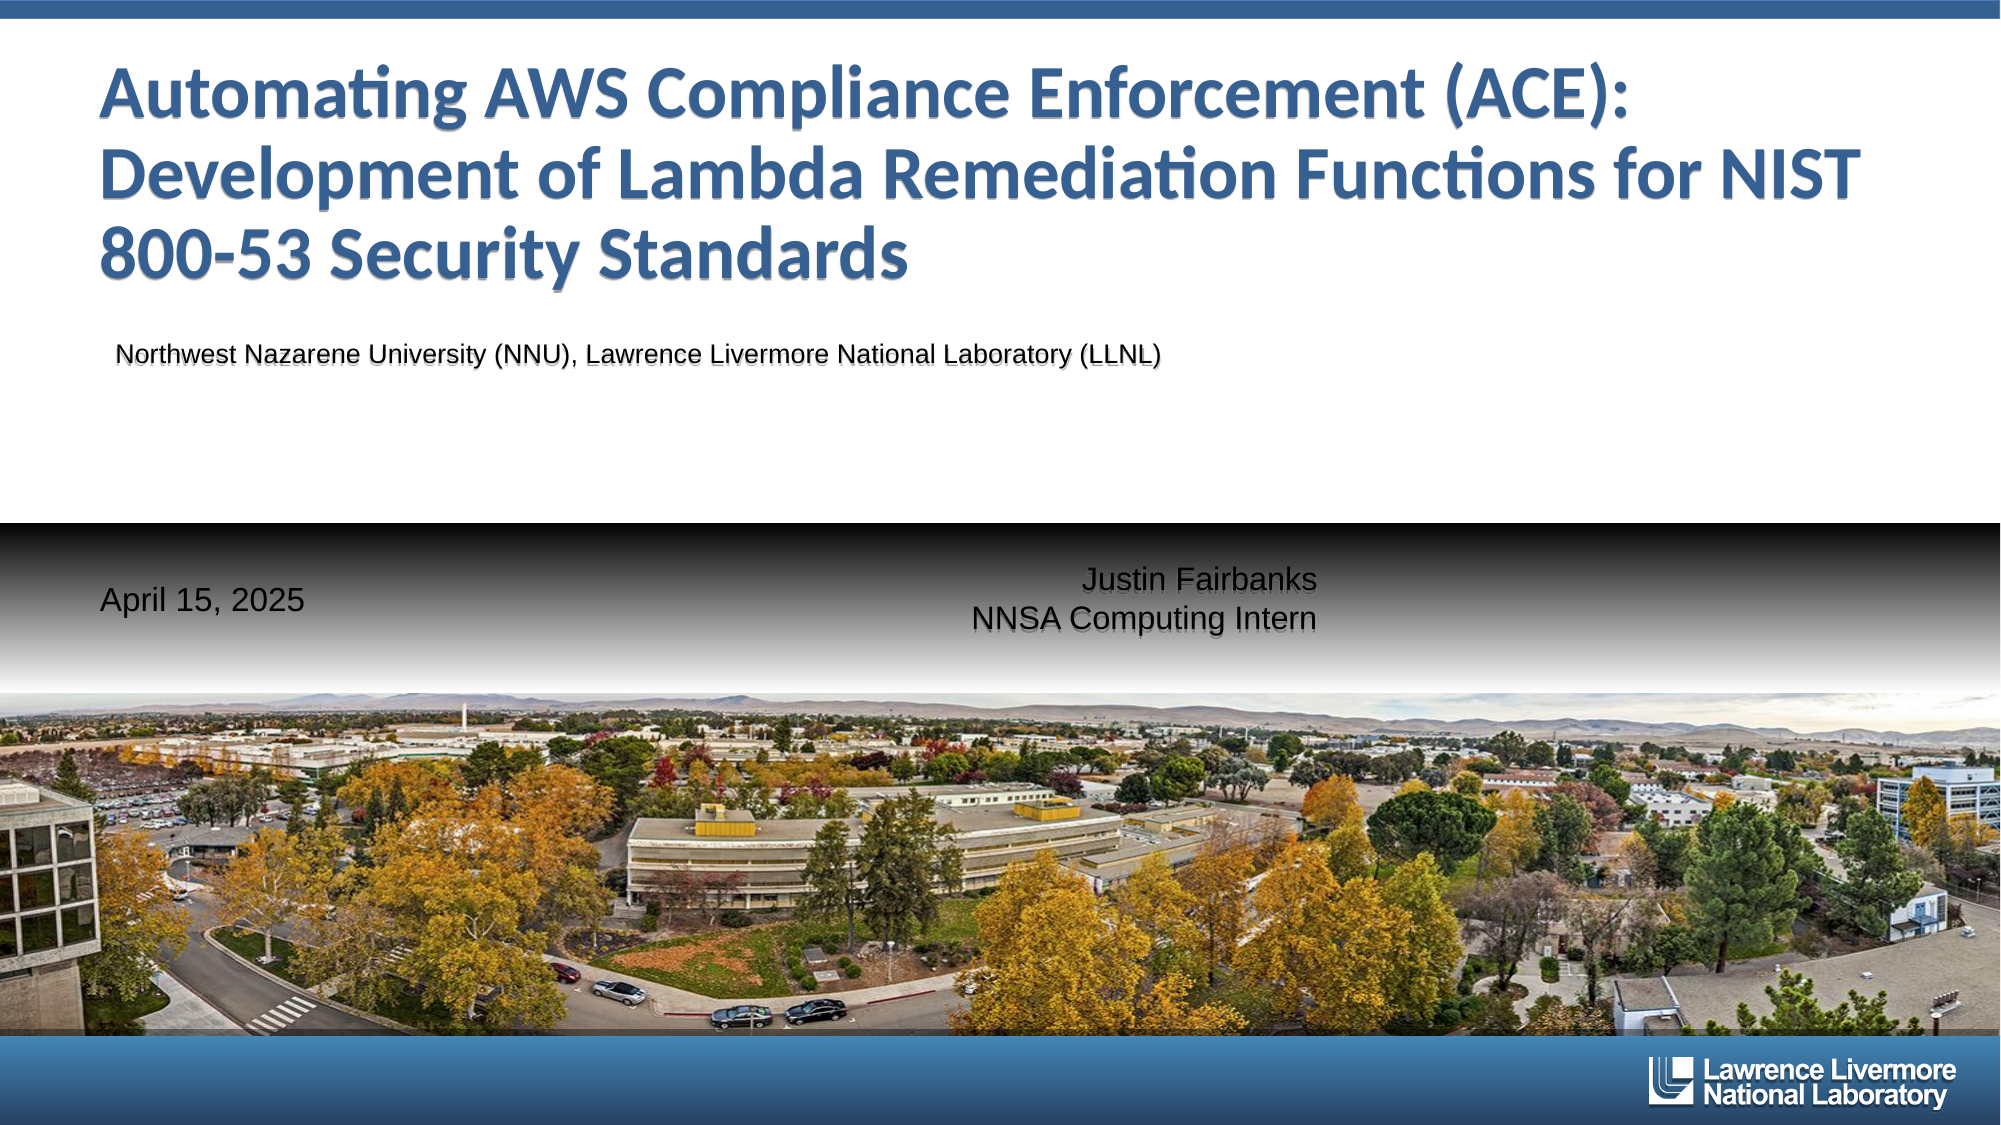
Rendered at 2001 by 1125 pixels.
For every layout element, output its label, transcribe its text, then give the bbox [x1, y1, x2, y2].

title Automating AWS Compliance Enforcement (ACE): Development of Lambda Remediation Functions for NIST 800-53 Security Standards [99, 74, 1900, 312]
text_box April 15, 2025 [99, 567, 342, 629]
list Justin Fairbanks NNSA Computing Intern [953, 558, 1954, 637]
list Northwest Nazarene University (NNU), Lawrence Livermore National Laboratory (LLNL) [99, 332, 1420, 393]
